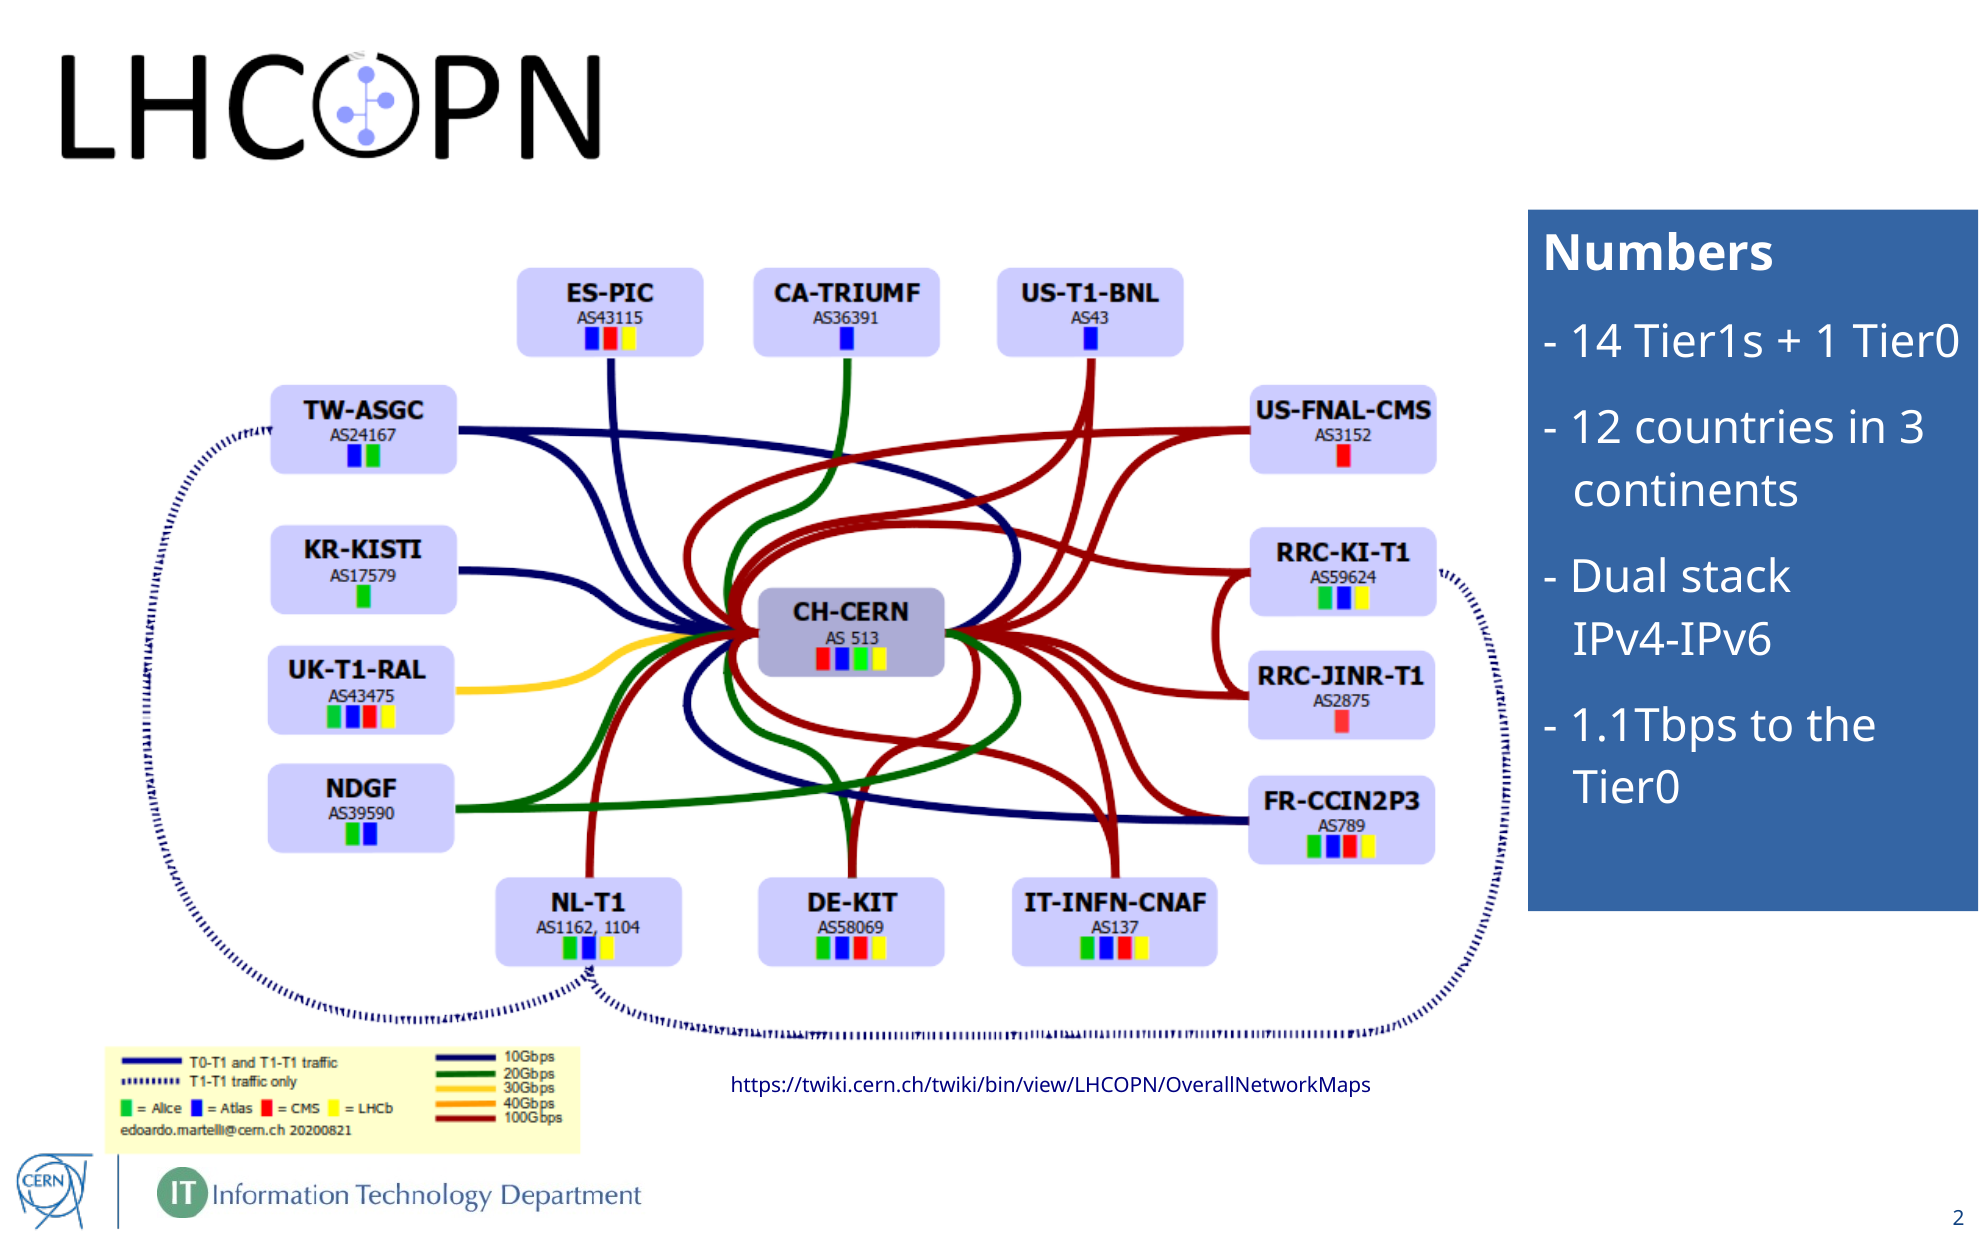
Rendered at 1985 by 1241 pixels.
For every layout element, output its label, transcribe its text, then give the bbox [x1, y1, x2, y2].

picture [0, 0, 1650, 1240]
text_box Numbers - 14 Tier1s + 1 Tier0 - 12 countries in 3 continents - Dual stack IPv4-IPv6 - 1.1Tbps to the Tier0 [1650, 209, 1979, 912]
